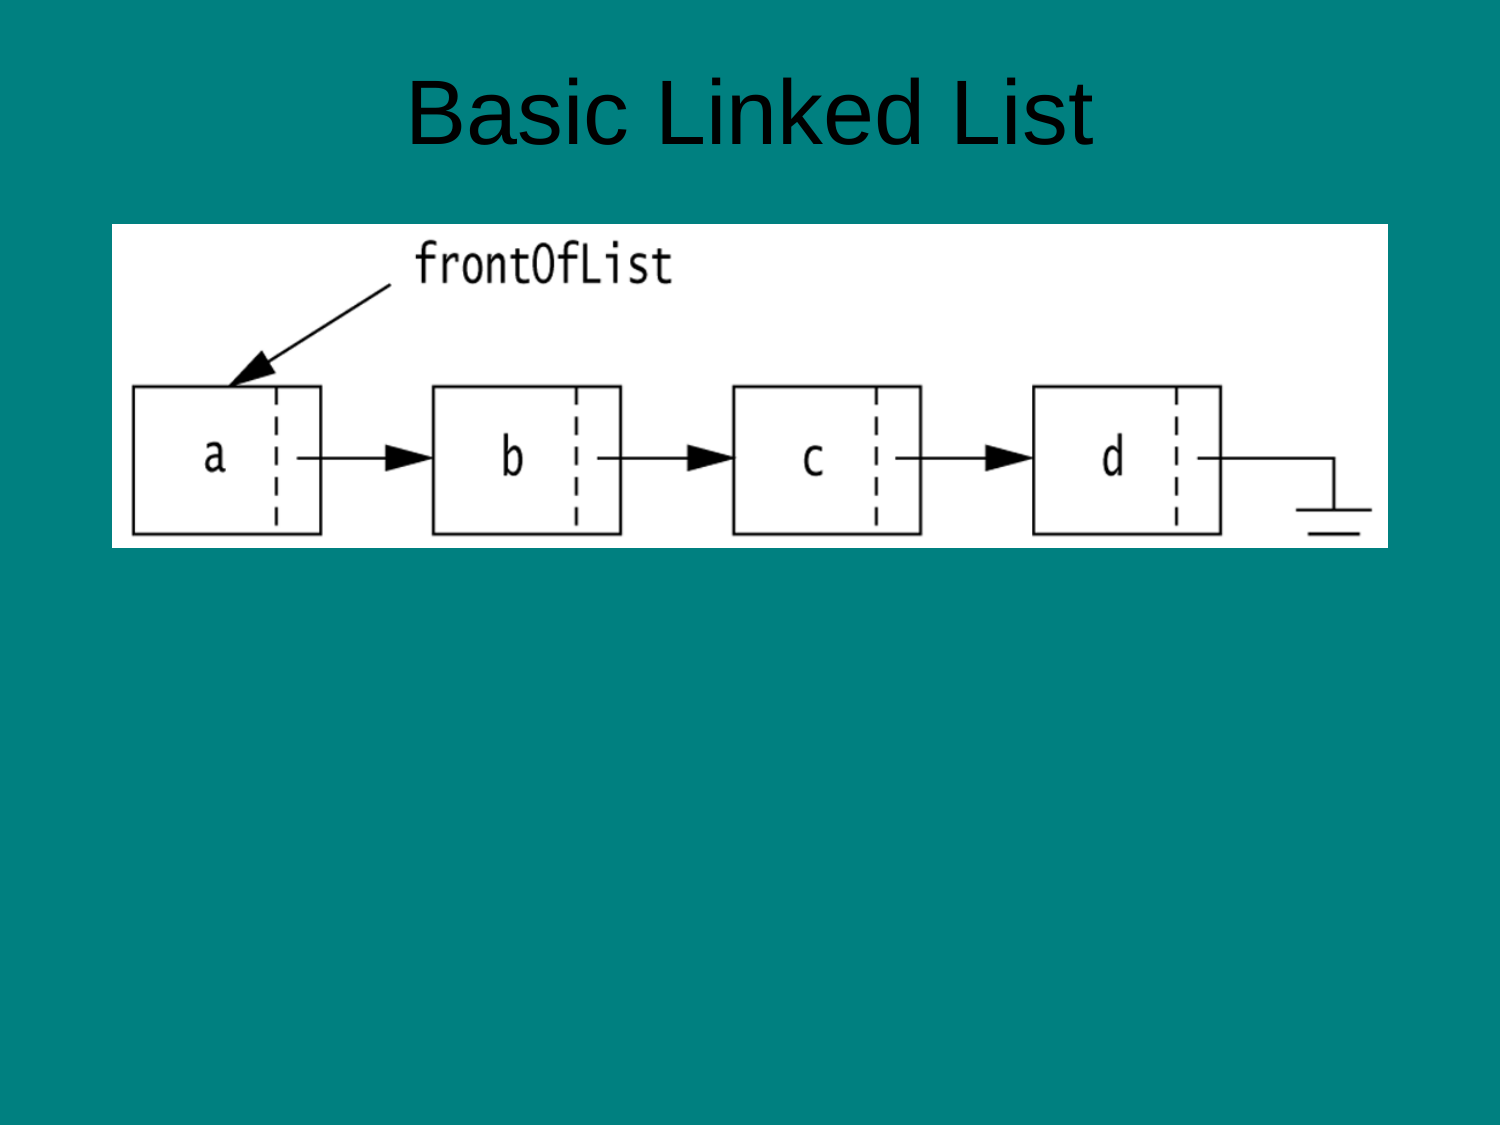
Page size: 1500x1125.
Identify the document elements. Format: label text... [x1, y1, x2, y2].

title Basic Linked List [112, 37, 1388, 188]
picture [112, 224, 1388, 548]
